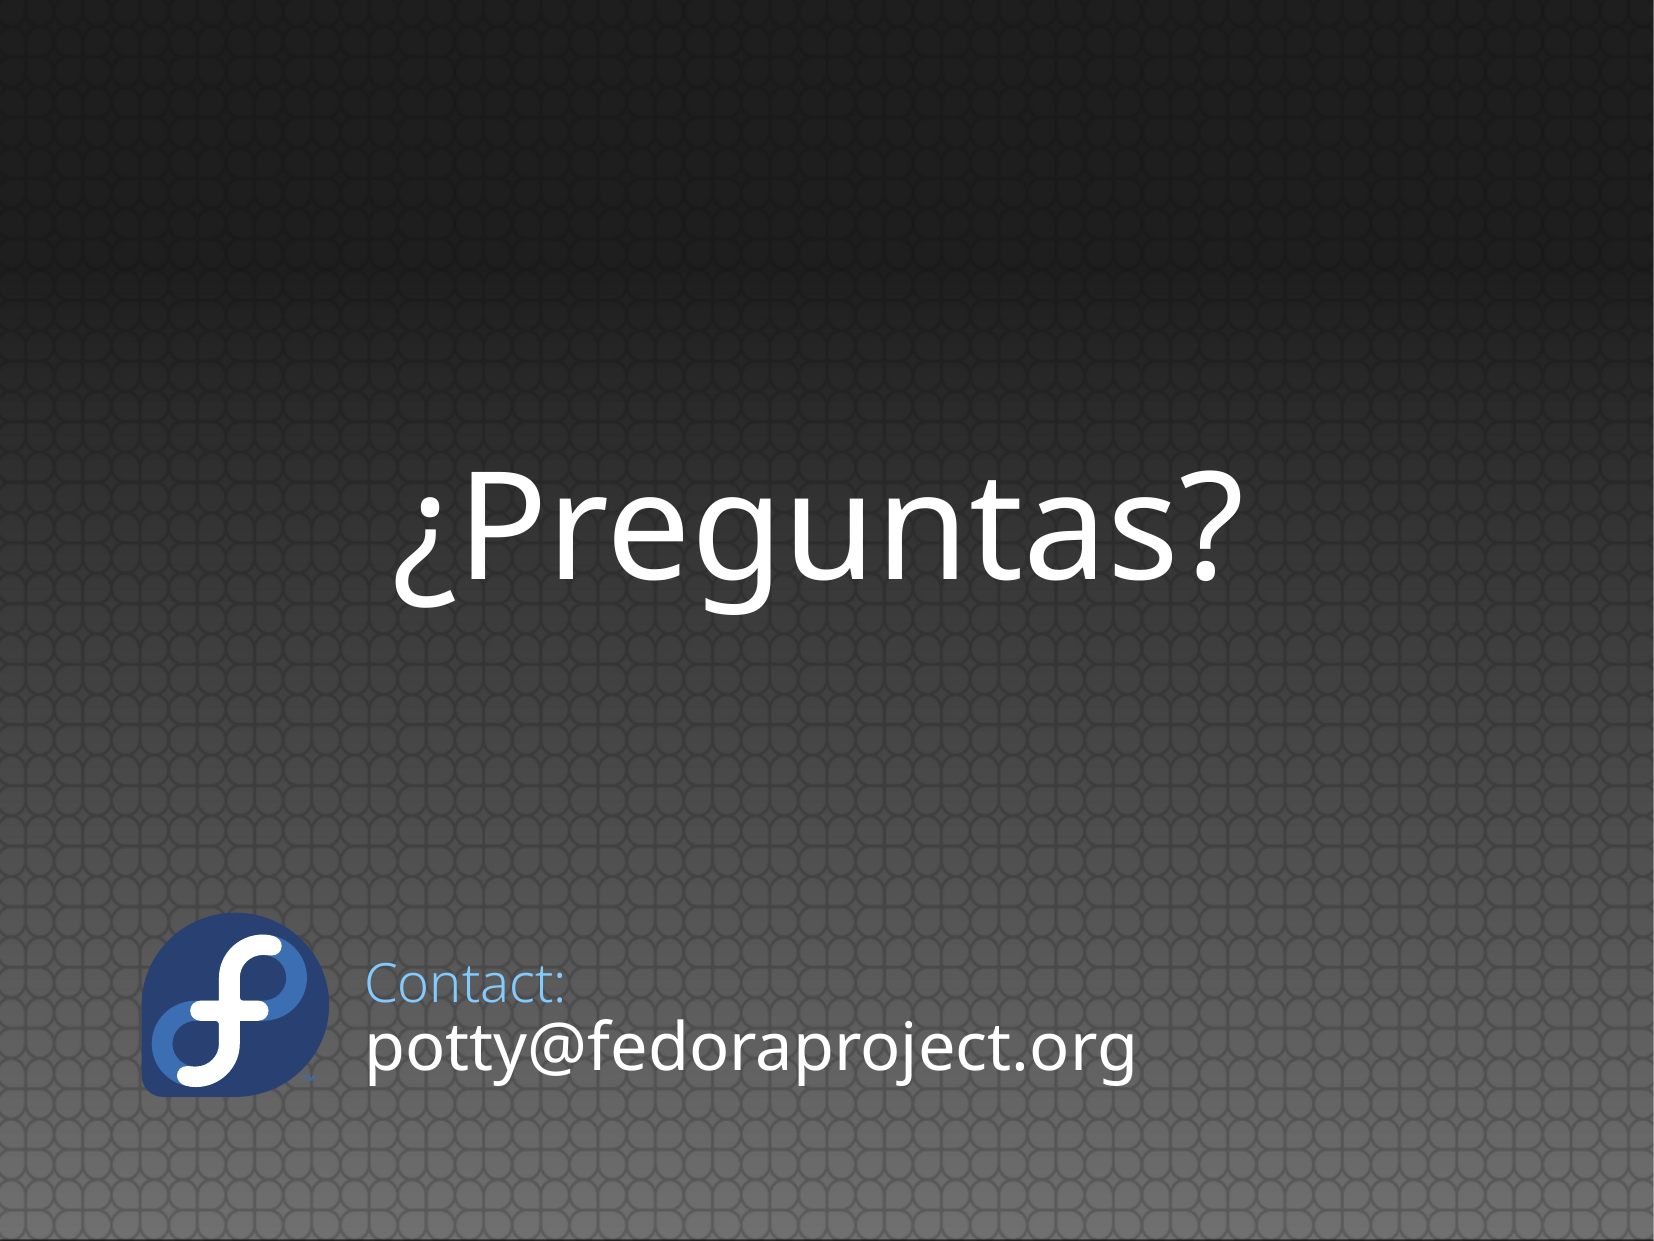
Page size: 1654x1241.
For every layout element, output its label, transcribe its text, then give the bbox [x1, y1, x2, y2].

title ¿Preguntas? [30, 437, 1606, 606]
picture [0, 0, 1654, 1241]
text_box potty@fedoraproject.org [349, 992, 1455, 1082]
text_box Contact: [349, 937, 703, 1013]
